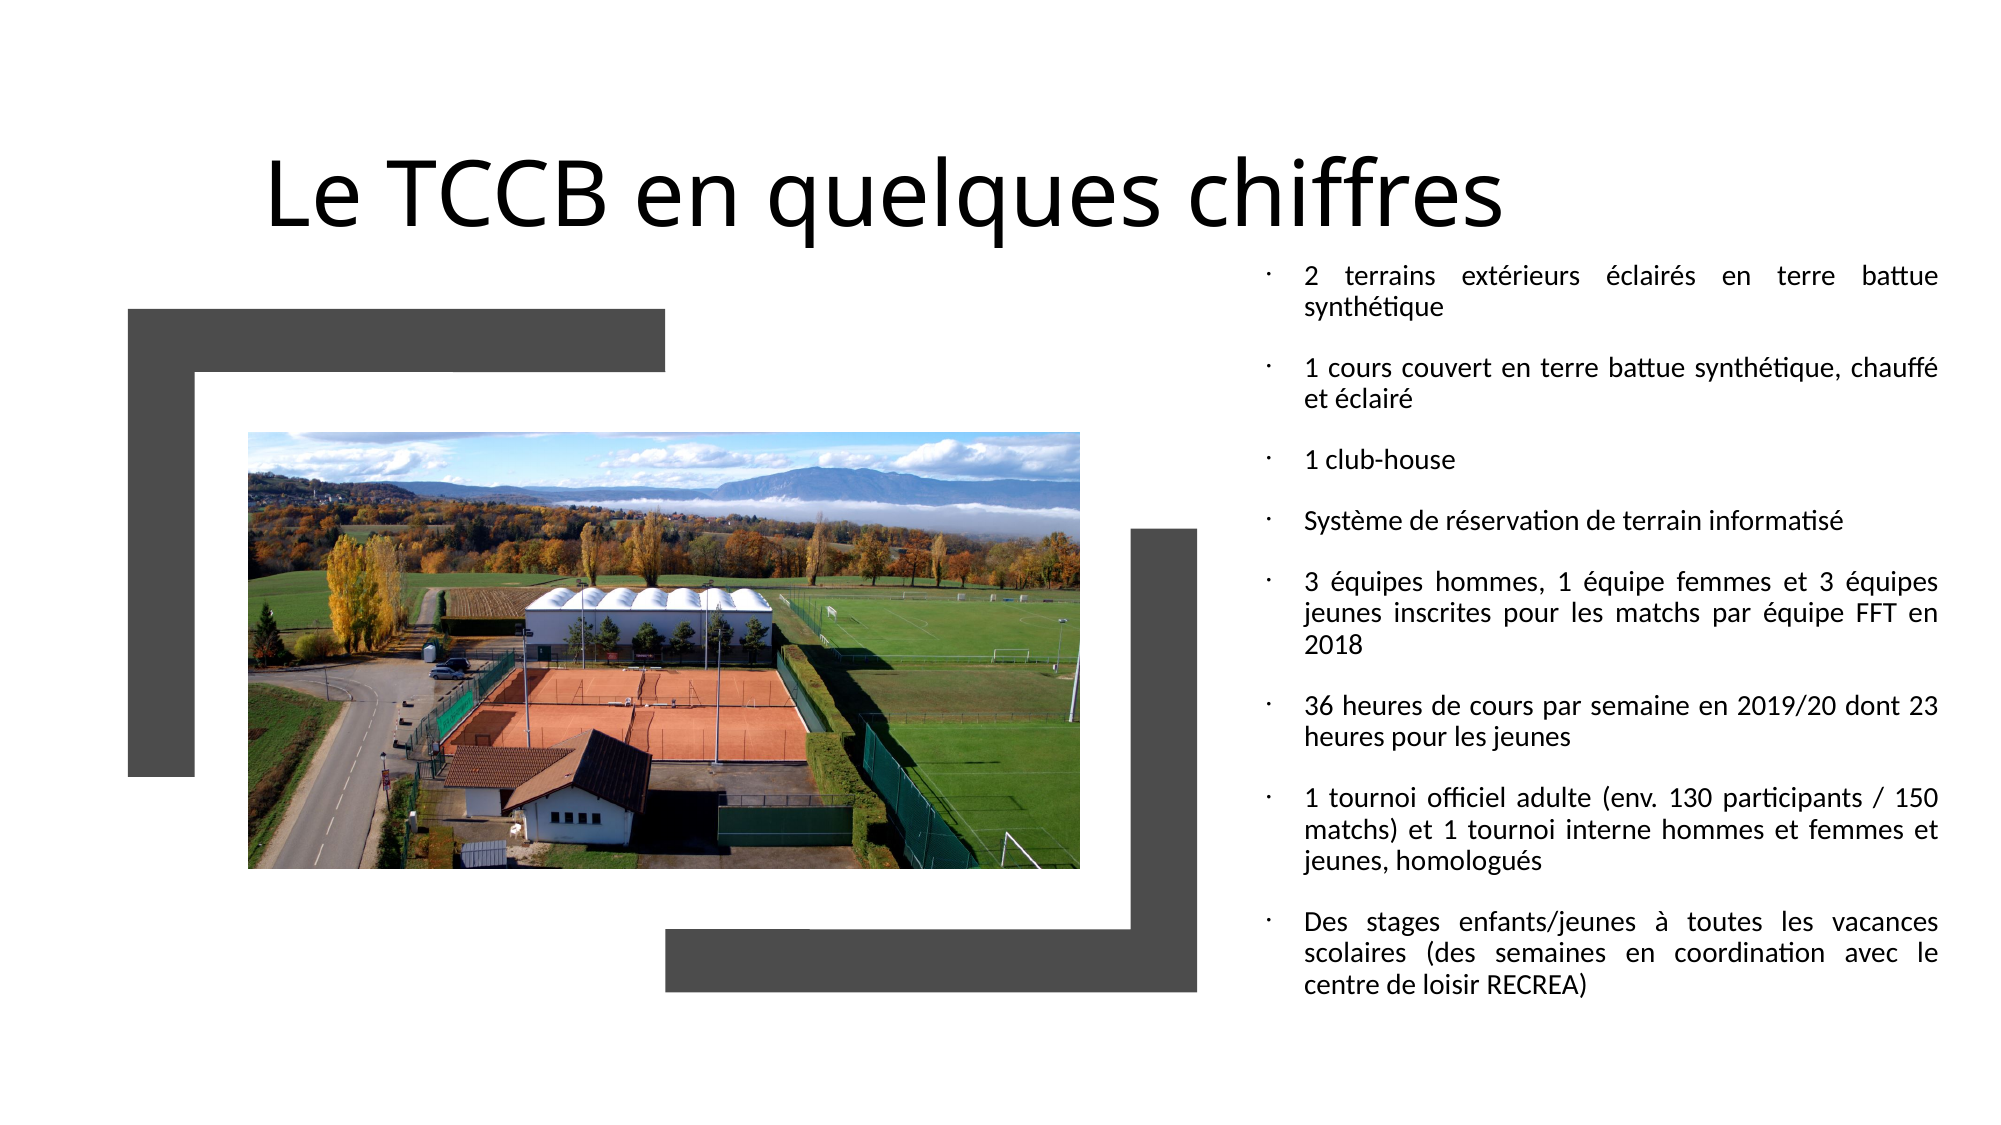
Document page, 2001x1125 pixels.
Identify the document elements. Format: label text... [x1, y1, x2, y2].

list 2 terrains extérieurs éclairés en terre battue synthétique 1 cours couvert en terre battue synthétique, chauffé et éclairé 1 club-house Système de réservation de terrain informatisé 3 équipes hommes, 1 équipe femmes et 3 équipes jeunes inscrites pour les matchs par équipe FFT en 2018 36 heures de cours par semaine en 2019/20 dont 23 heures pour les jeunes 1 tournoi officiel adulte (env. 130 participants / 150 matchs) et 1 tournoi interne hommes et femmes et jeunes, homologués Des stages enfants/jeunes à toutes les vacances scolaires (des semaines en coordination avec le centre de loisir RECREA) [1251, 363, 1955, 1125]
title Le TCCB en quelques chiffres [248, 84, 1872, 254]
text_box [665, 528, 1198, 993]
text_box [127, 308, 666, 777]
picture [248, 432, 1080, 869]
